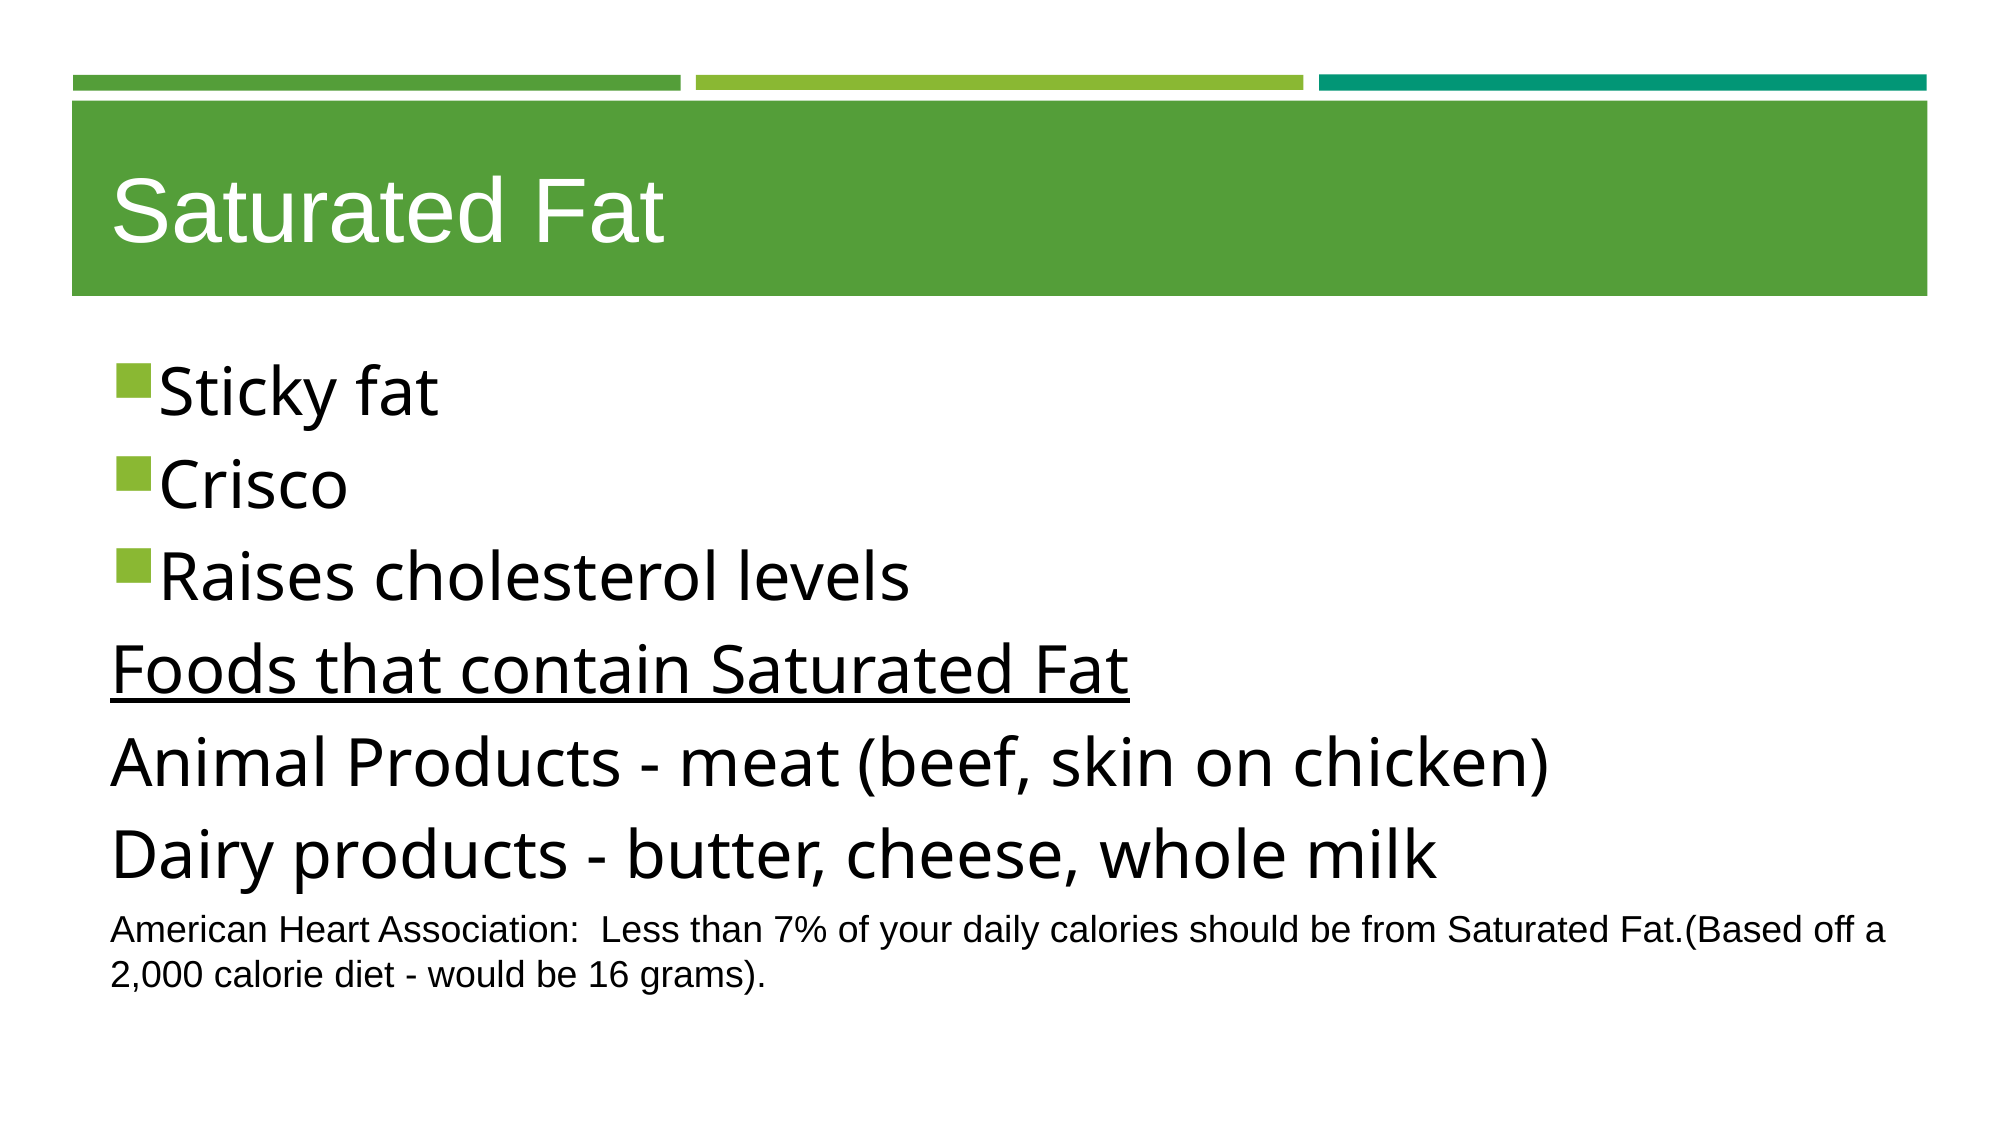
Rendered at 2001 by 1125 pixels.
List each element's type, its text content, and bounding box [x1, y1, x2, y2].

list Sticky fat Crisco Raises cholesterol levels Foods that contain Saturated Fat Animal Products - meat (beef, skin on chicken) Dairy products - butter, cheese, whole milk American Heart Association: Less than 7% of your daily calories should be from Saturated Fat.(Based off a 2,000 calorie diet - would be 16 grams). [95, 341, 1905, 1125]
title Saturated Fat [95, 143, 1905, 291]
